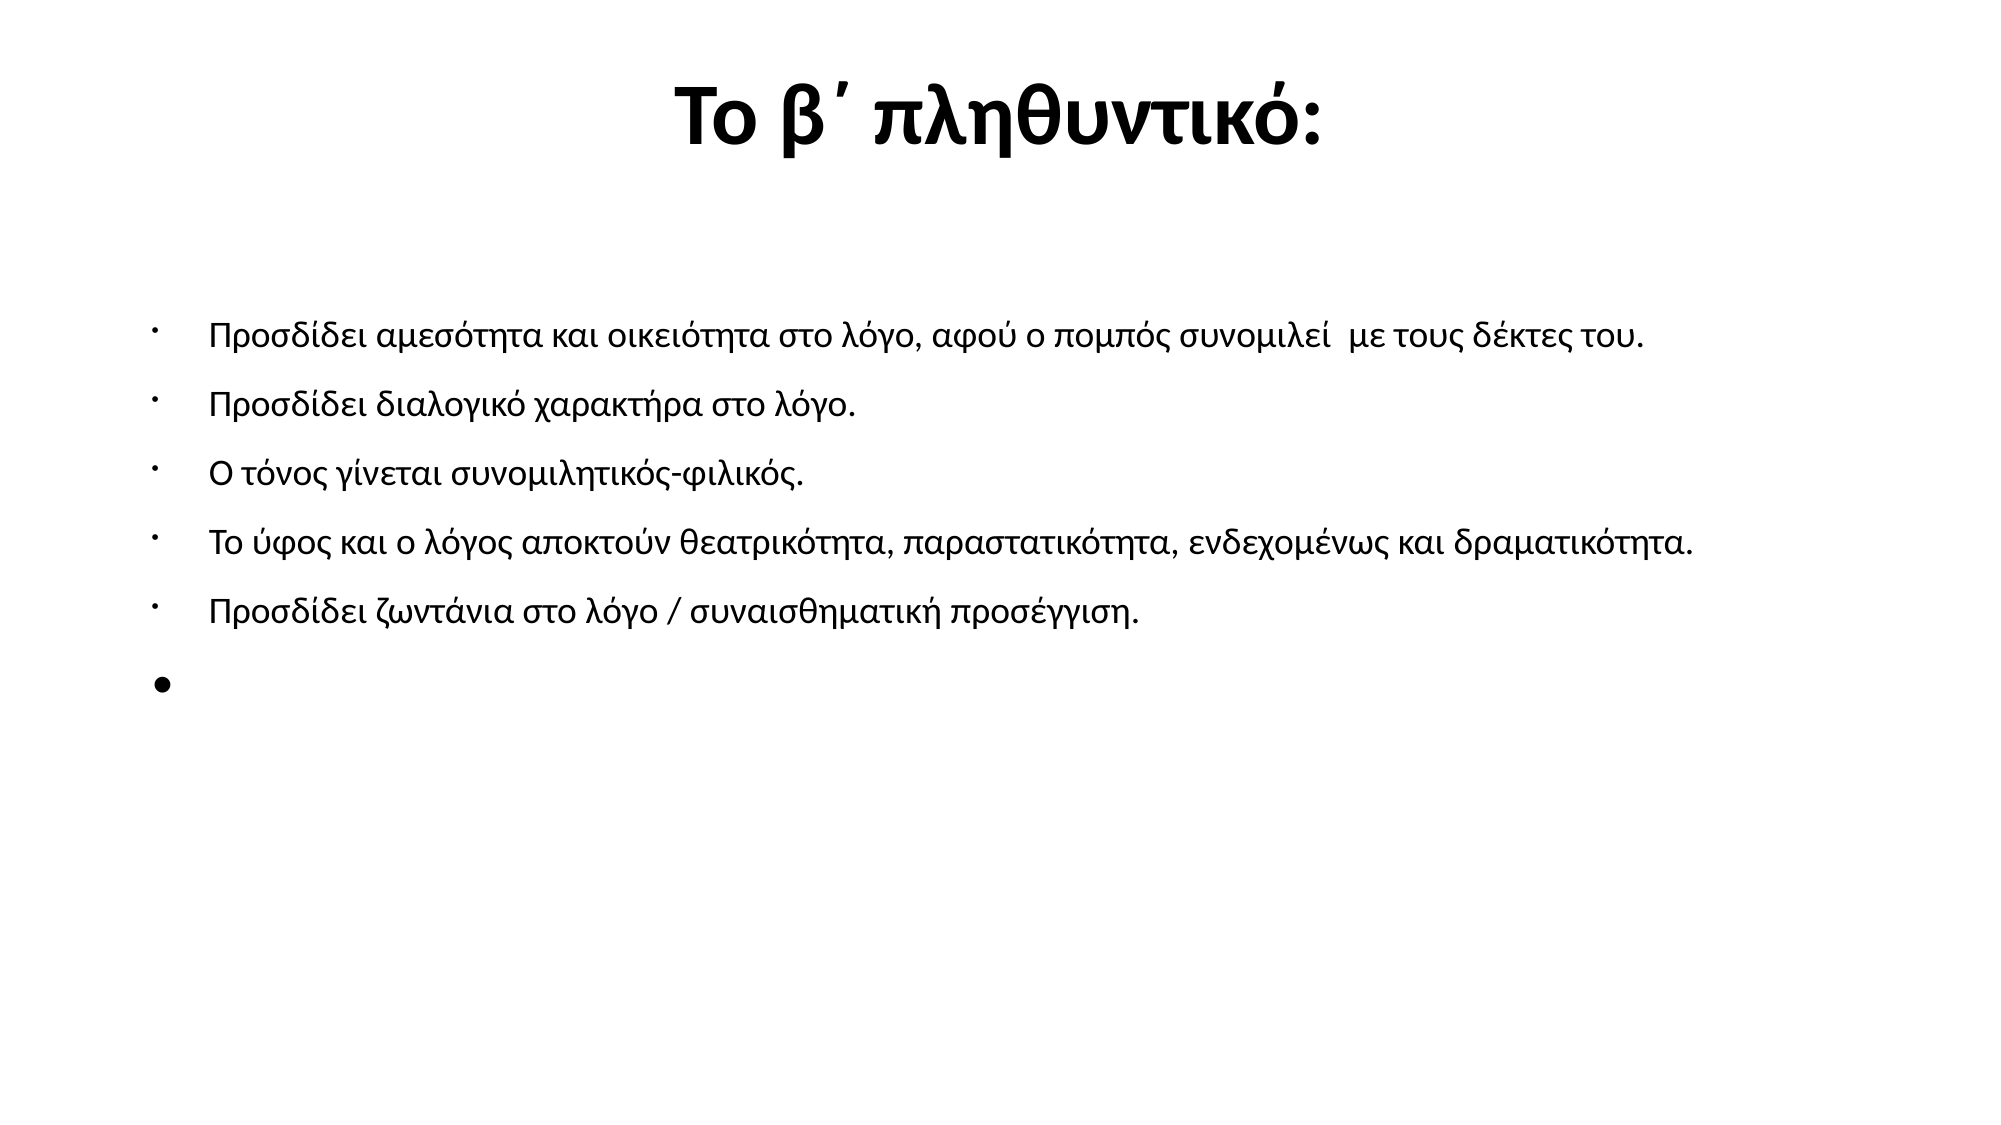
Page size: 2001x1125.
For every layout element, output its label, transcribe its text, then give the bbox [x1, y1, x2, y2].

title Το β΄ πληθυντικό: [137, 59, 1863, 278]
list Προσδίδει αμεσότητα και οικειότητα στο λόγο, αφού ο πομπός συνομιλεί με τους δέκτες του. Προσδίδει διαλογικό χαρακτήρα στο λόγο. Ο τόνος γίνεται συνομιλητικός-φιλικός. Το ύφος και ο λόγος αποκτούν θεατρικότητα, παραστατικότητα, ενδεχομένως και δραματικότητα. Προσδίδει ζωντάνια στο λόγο / συναισθηματική προσέγγιση. [137, 299, 1863, 1014]
